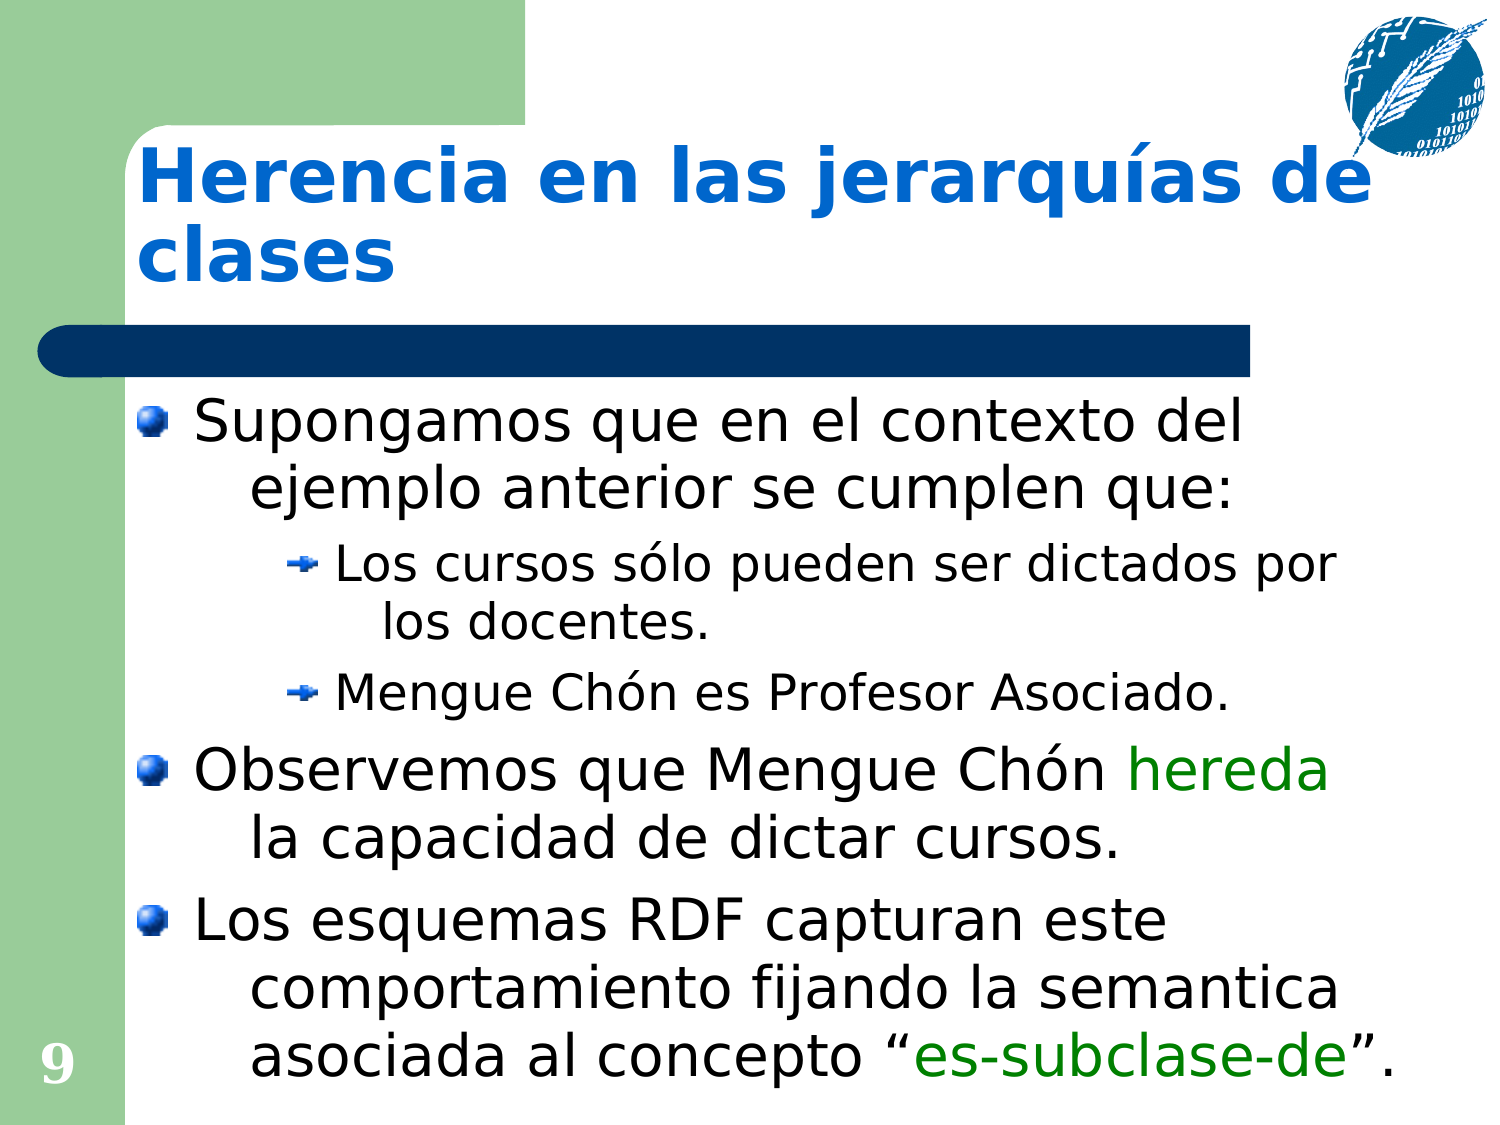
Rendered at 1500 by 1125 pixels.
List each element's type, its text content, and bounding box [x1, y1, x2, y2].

picture [1427, 138, 1431, 148]
picture [1433, 139, 1440, 147]
picture [1436, 127, 1450, 136]
picture [1416, 140, 1425, 149]
picture [1341, 15, 1487, 172]
list Supongamos que en el contexto del ejemplo anterior se cumplen que: Los cursos sólo pueden ser dictados por los docentes. Mengue Chón es Profesor Asociado. Observemos que Mengue Chón hereda la capacidad de dictar cursos. Los esquemas RDF capturan este comportamiento fijando la semantica asociada al concepto “es-subclase-de”. [137, 387, 1400, 1091]
title Herencia en las jerarquías de clases [136, 135, 1413, 302]
